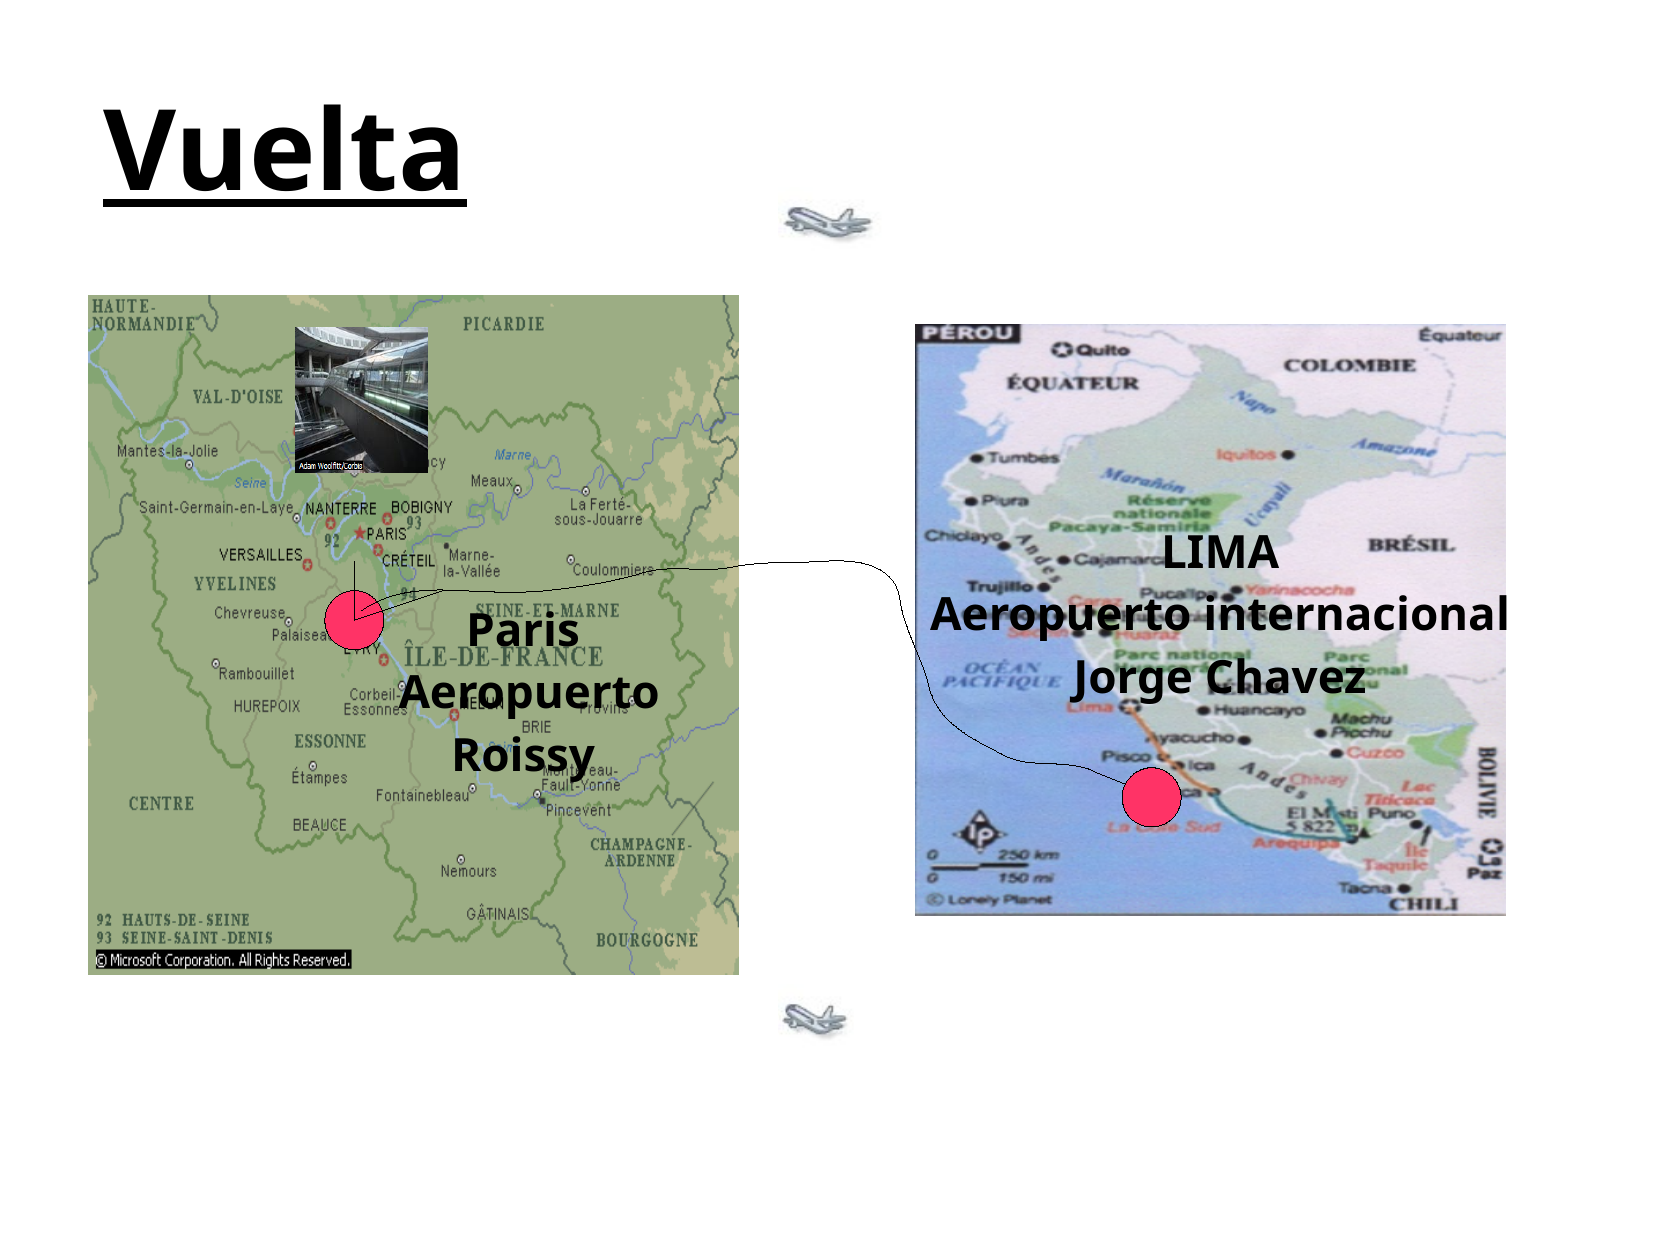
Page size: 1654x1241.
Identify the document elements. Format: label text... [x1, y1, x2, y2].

picture [778, 984, 857, 1063]
text_box Paris Aeropuerto Roissy [371, 589, 668, 797]
text_box LIMA Aeropuerto internacional Jorge Chavez [915, 511, 1489, 718]
text_box Vuelta [88, 62, 462, 235]
picture [915, 324, 1506, 916]
picture [88, 295, 739, 975]
picture [778, 187, 886, 266]
text_box [1122, 767, 1182, 827]
text_box [324, 590, 371, 650]
